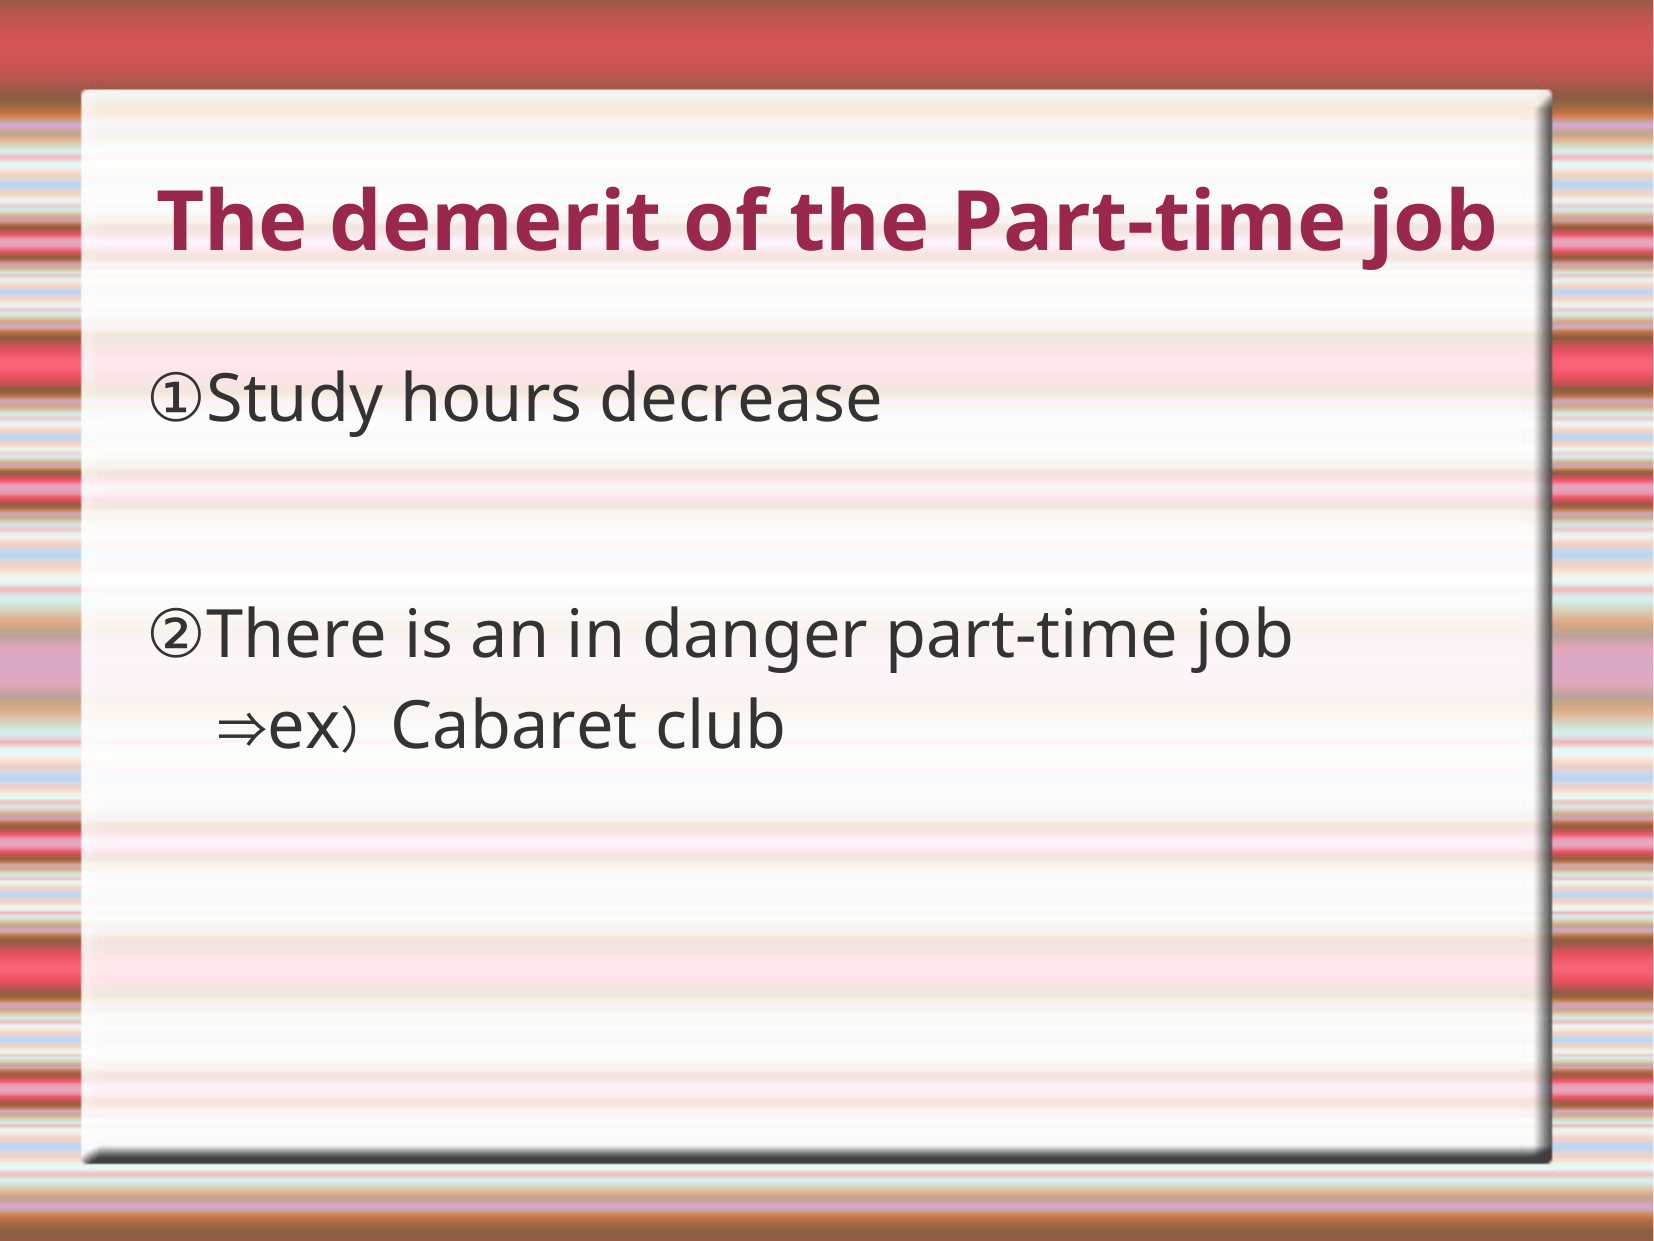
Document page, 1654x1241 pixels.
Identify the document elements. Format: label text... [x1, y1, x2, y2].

list ①Study hours decrease ②There is an in danger part-time job ⇒ex）Cabaret club [134, 350, 1516, 1133]
title The demerit of the Part-time job [121, 114, 1534, 322]
picture [0, 0, 1654, 1241]
